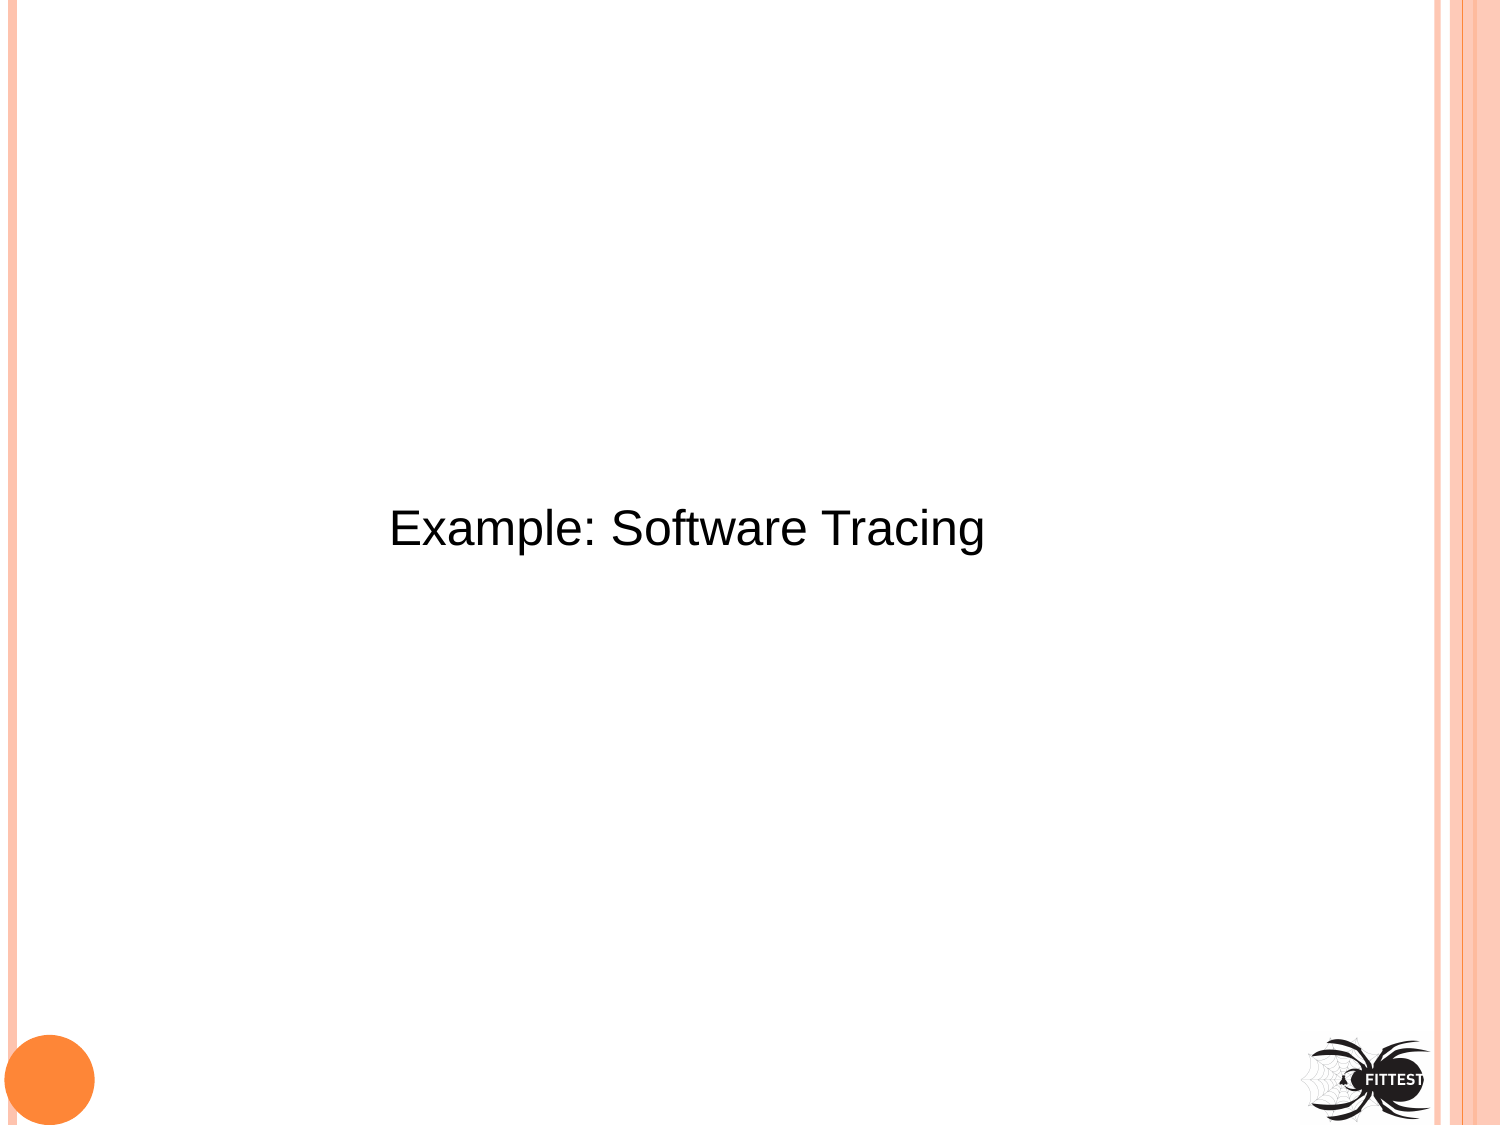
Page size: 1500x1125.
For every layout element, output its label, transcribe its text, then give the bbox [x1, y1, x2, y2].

subtitle Example: Software Tracing [74, 44, 1300, 1005]
